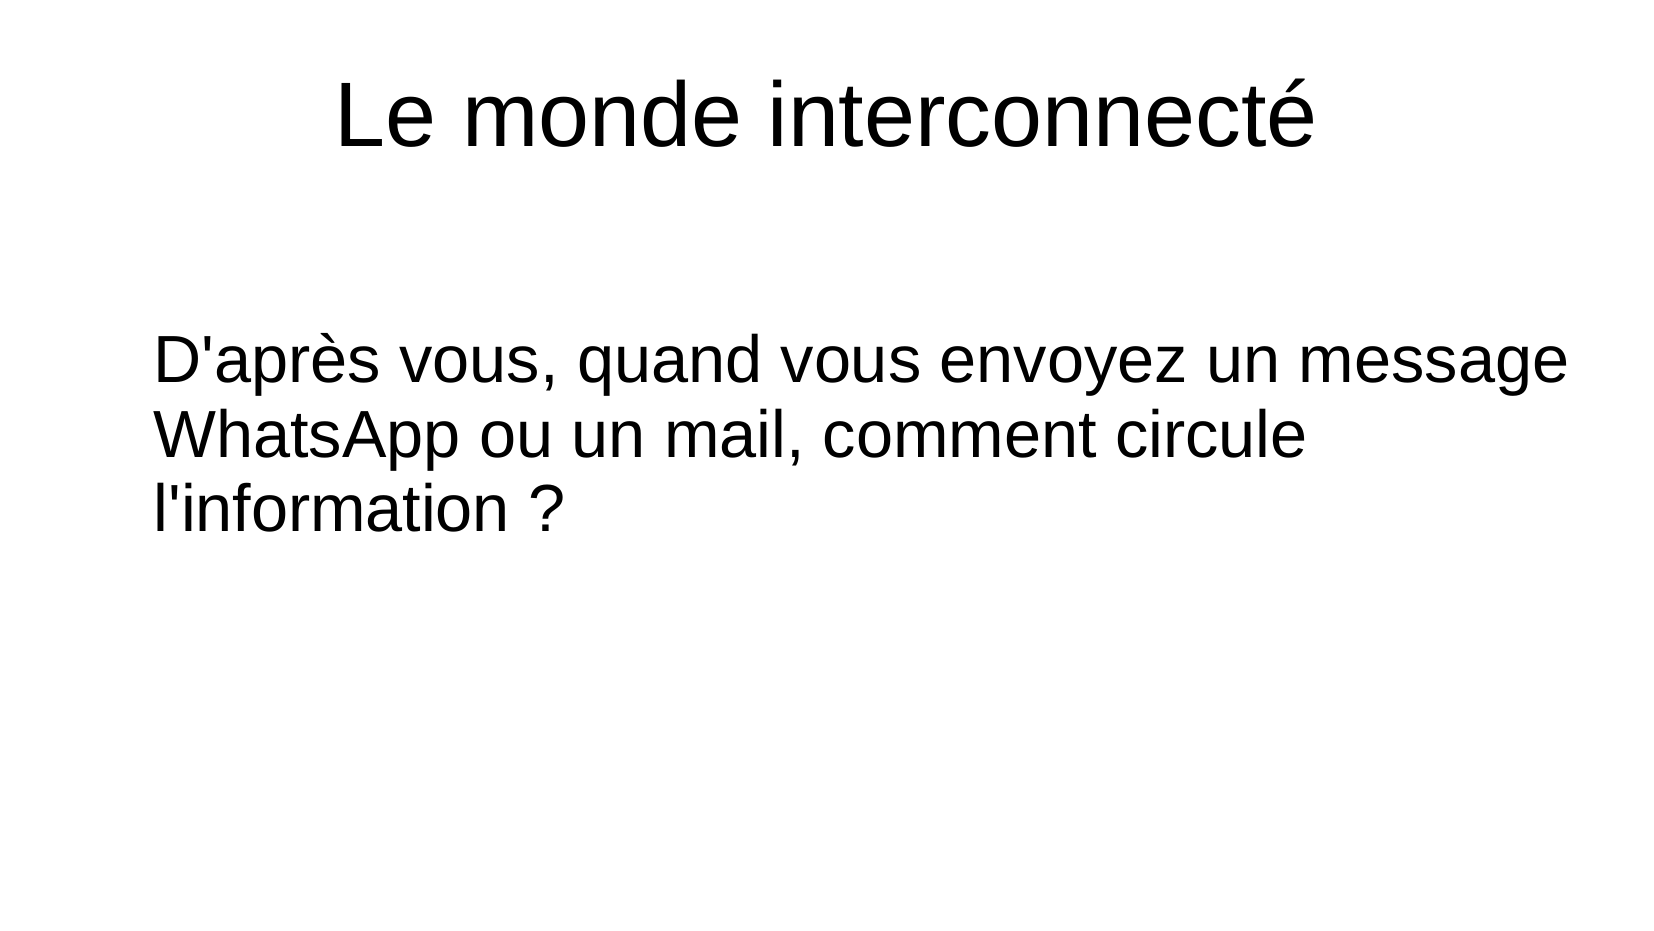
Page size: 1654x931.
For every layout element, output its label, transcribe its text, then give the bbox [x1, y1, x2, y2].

list D'après vous, quand vous envoyez un message WhatsApp ou un mail, comment circule l'information ? [82, 217, 1571, 758]
title Le monde interconnecté [82, 37, 1571, 193]
